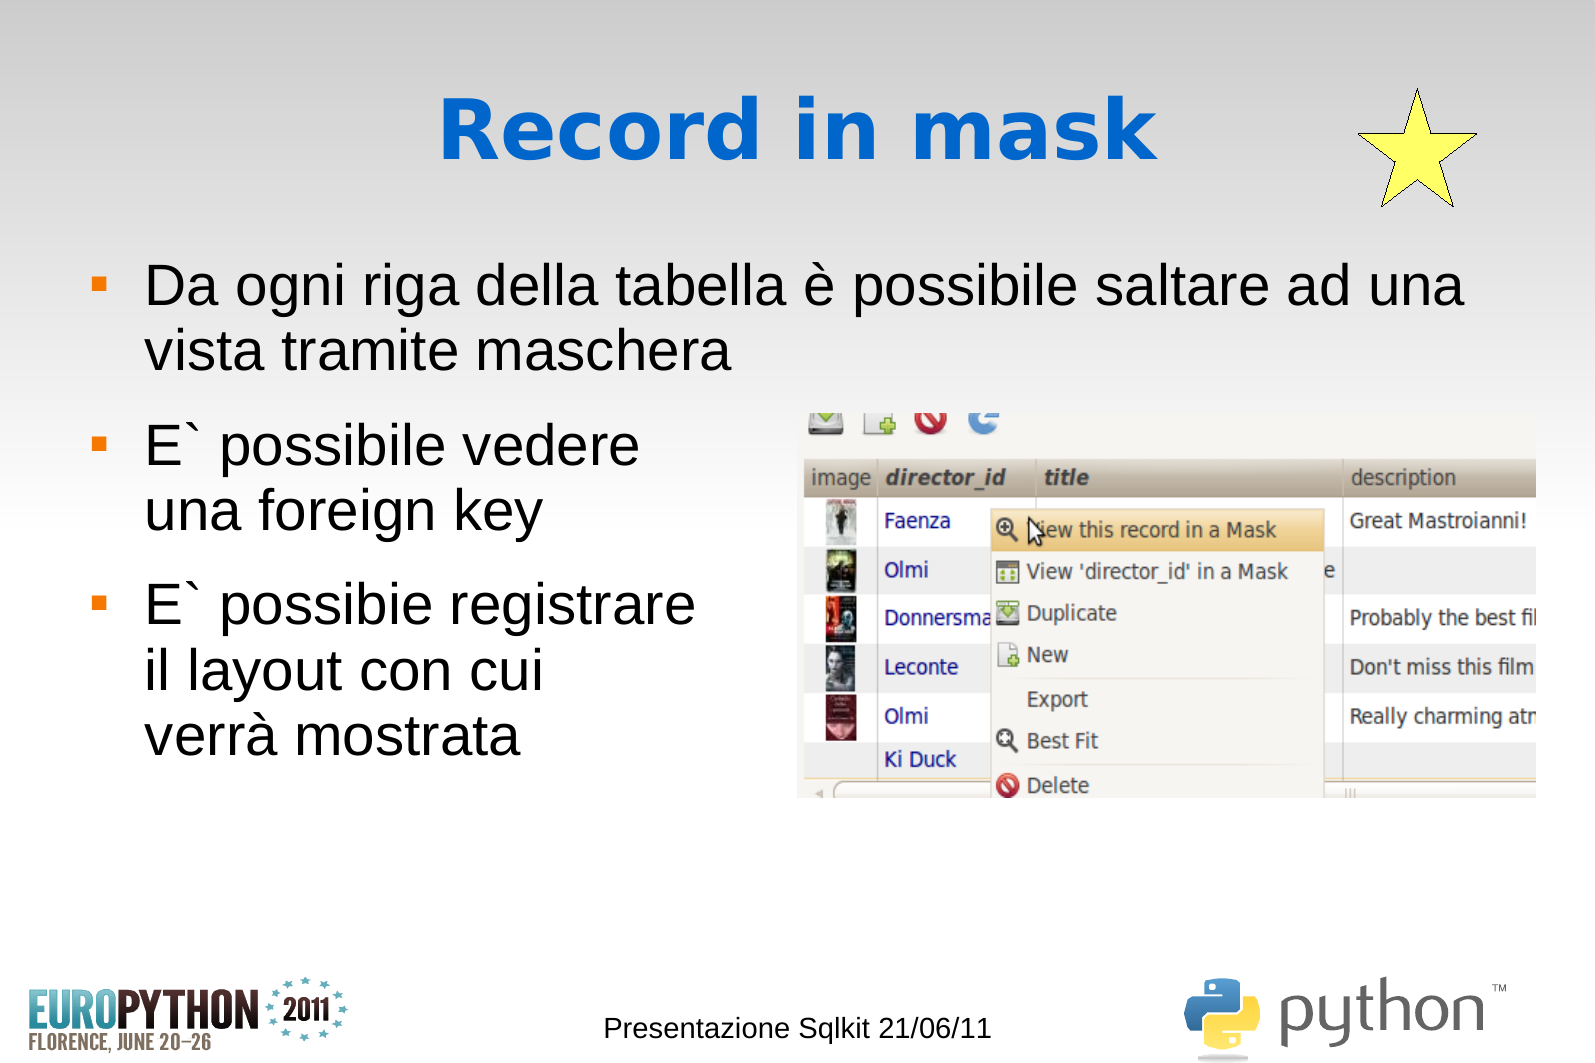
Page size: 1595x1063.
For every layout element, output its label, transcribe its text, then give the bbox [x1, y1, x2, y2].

list Da ogni riga della tabella è possibile saltare ad una vista tramite maschera E` possibile vedere una foreign key E` possibie registrare il layout con cui verrà mostrata [74, 253, 1510, 940]
title Record in mask [79, 49, 1515, 213]
picture [29, 974, 355, 1058]
text_box [1358, 88, 1477, 207]
picture [797, 413, 1536, 798]
